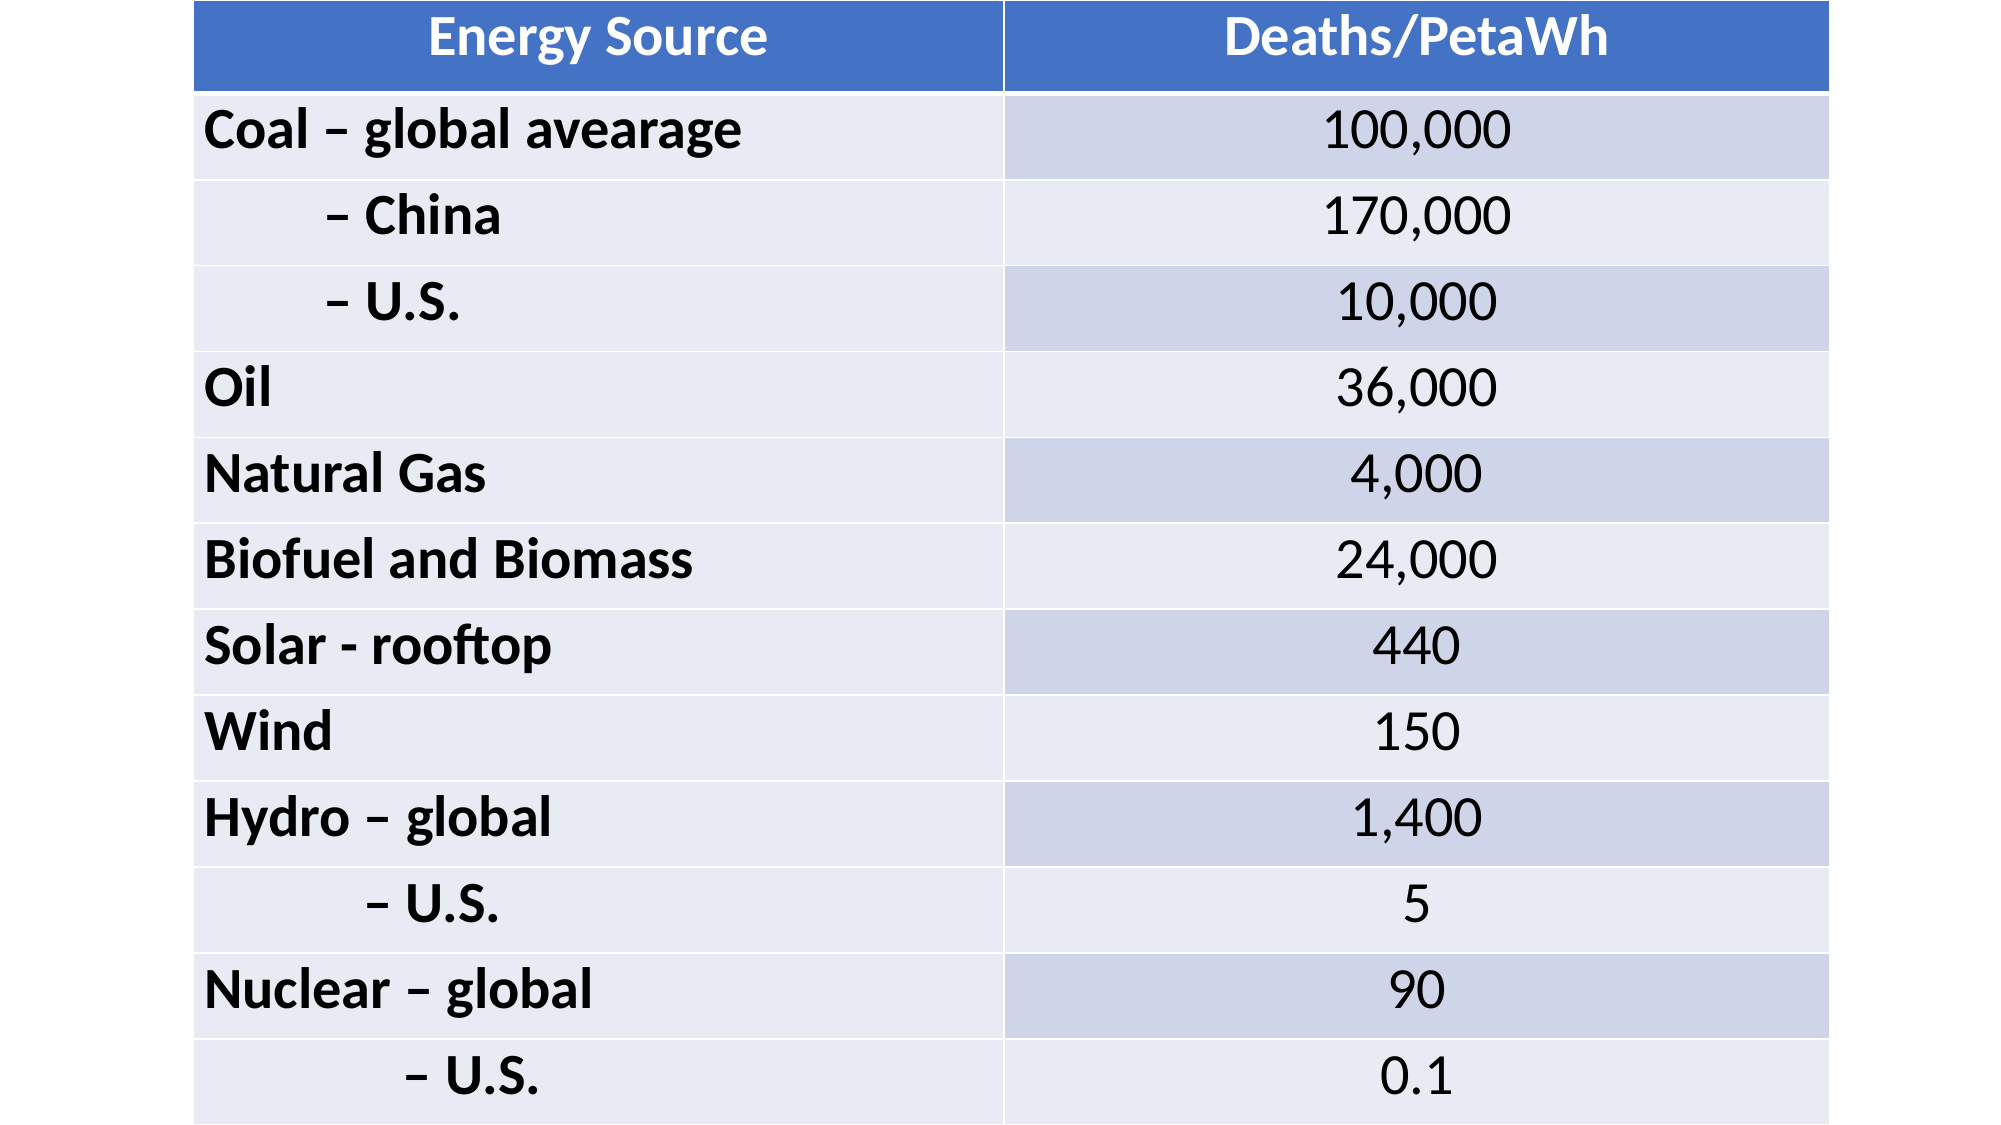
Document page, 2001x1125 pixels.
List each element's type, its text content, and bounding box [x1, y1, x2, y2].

table_header Deaths/PetaWh [1005, 1, 1829, 91]
table_header Energy Source [194, 1, 1003, 91]
table_cell – China [194, 181, 1003, 265]
table_cell – U.S. [194, 868, 1003, 952]
table_cell – U.S. [194, 1040, 1003, 1124]
table_cell Coal – global avearage [194, 96, 1003, 179]
table_cell 36,000 [1005, 352, 1829, 437]
table_cell 150 [1005, 696, 1829, 780]
table_cell Wind [194, 696, 1003, 780]
table_cell 10,000 [1005, 266, 1829, 351]
table_cell – U.S. [194, 266, 1003, 351]
table_cell 1,400 [1005, 782, 1829, 866]
table_cell Hydro – global [194, 782, 1003, 866]
table_cell 5 [1005, 868, 1829, 952]
table_cell Natural Gas [194, 438, 1003, 522]
table_cell 170,000 [1005, 181, 1829, 265]
table_cell 90 [1005, 954, 1829, 1038]
table_cell Solar - rooftop [194, 610, 1003, 694]
table_cell Nuclear – global [194, 954, 1003, 1038]
table_cell 24,000 [1005, 524, 1829, 608]
table_cell Biofuel and Biomass [194, 524, 1003, 608]
table_cell 440 [1005, 610, 1829, 694]
table_cell 0.1 [1005, 1040, 1829, 1124]
table_cell 4,000 [1005, 438, 1829, 522]
table_cell 100,000 [1005, 96, 1829, 179]
table_cell Oil [194, 352, 1003, 437]
